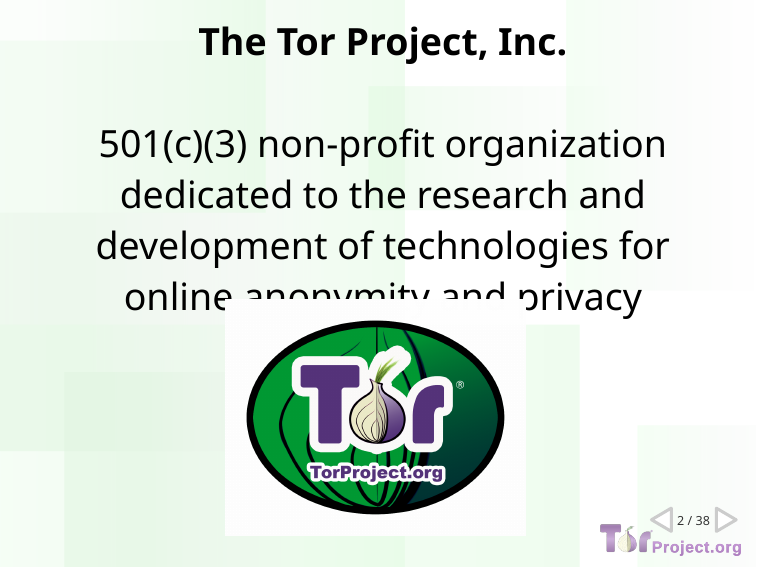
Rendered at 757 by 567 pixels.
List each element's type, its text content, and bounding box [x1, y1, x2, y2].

text_box The Tor Project, Inc. 501(c)(3) non-profit organization dedicated to the research and development of technologies for online anonymity and privacy [75, 0, 692, 338]
picture [0, 0, 757, 567]
